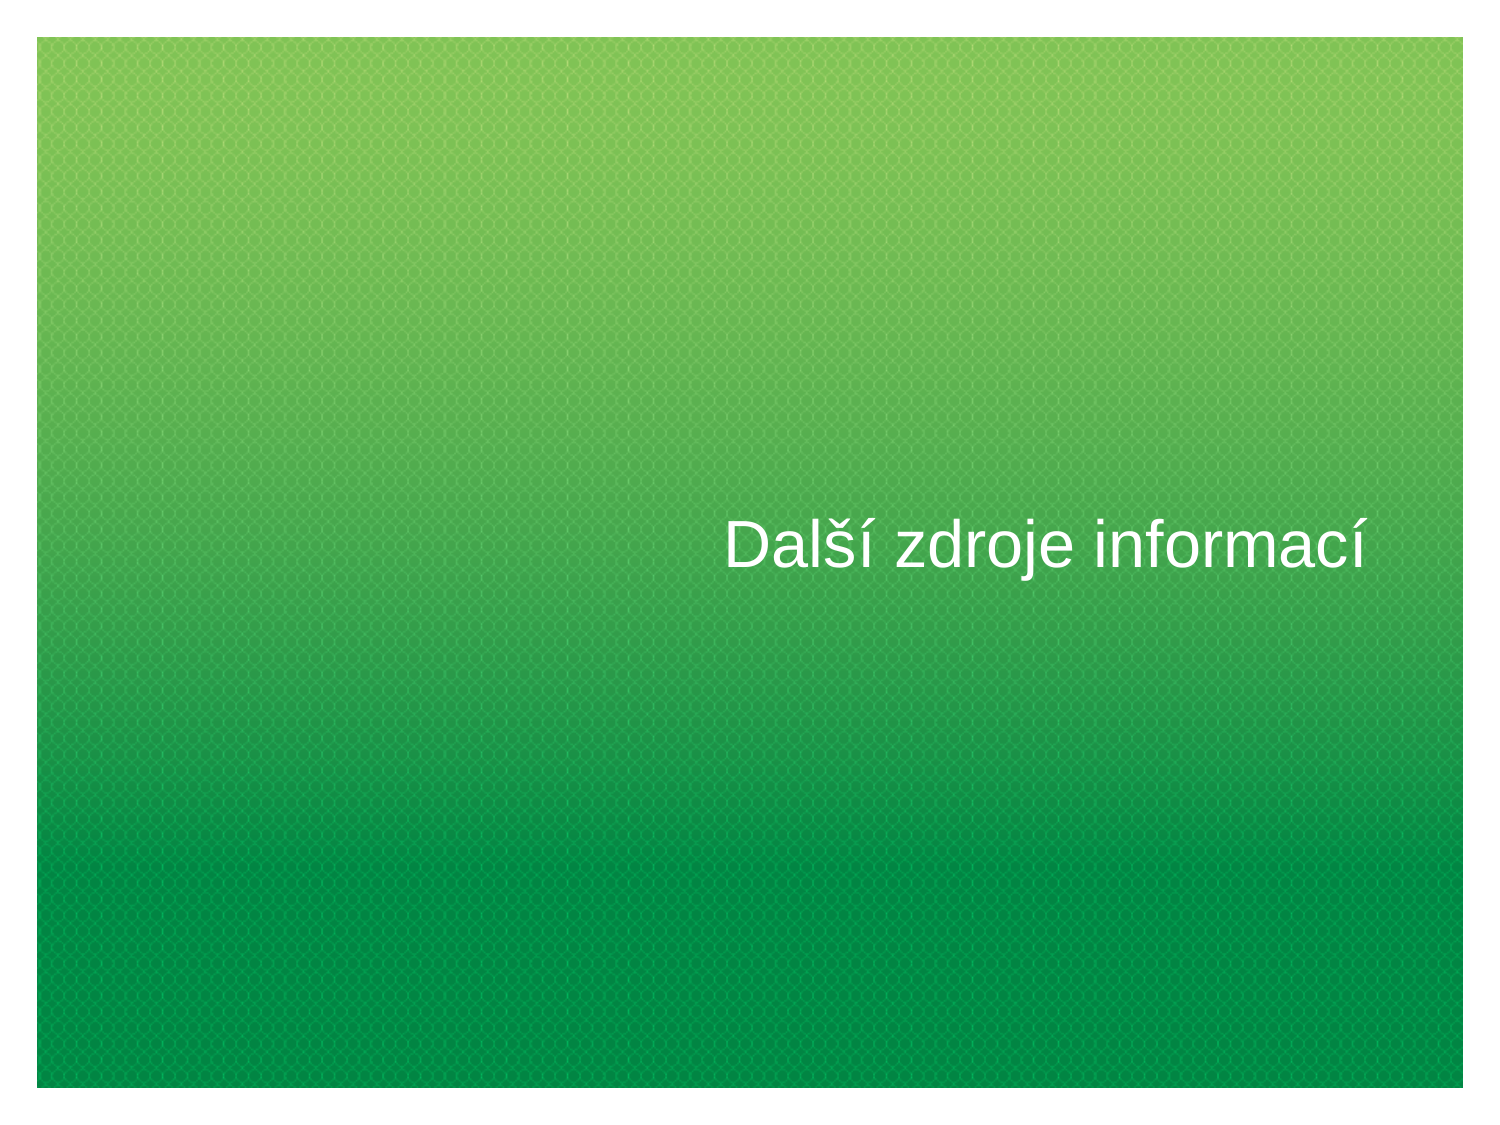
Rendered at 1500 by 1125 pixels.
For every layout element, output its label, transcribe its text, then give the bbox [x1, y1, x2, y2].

picture [37, 37, 1463, 1088]
title Další zdroje informací [135, 450, 1369, 638]
